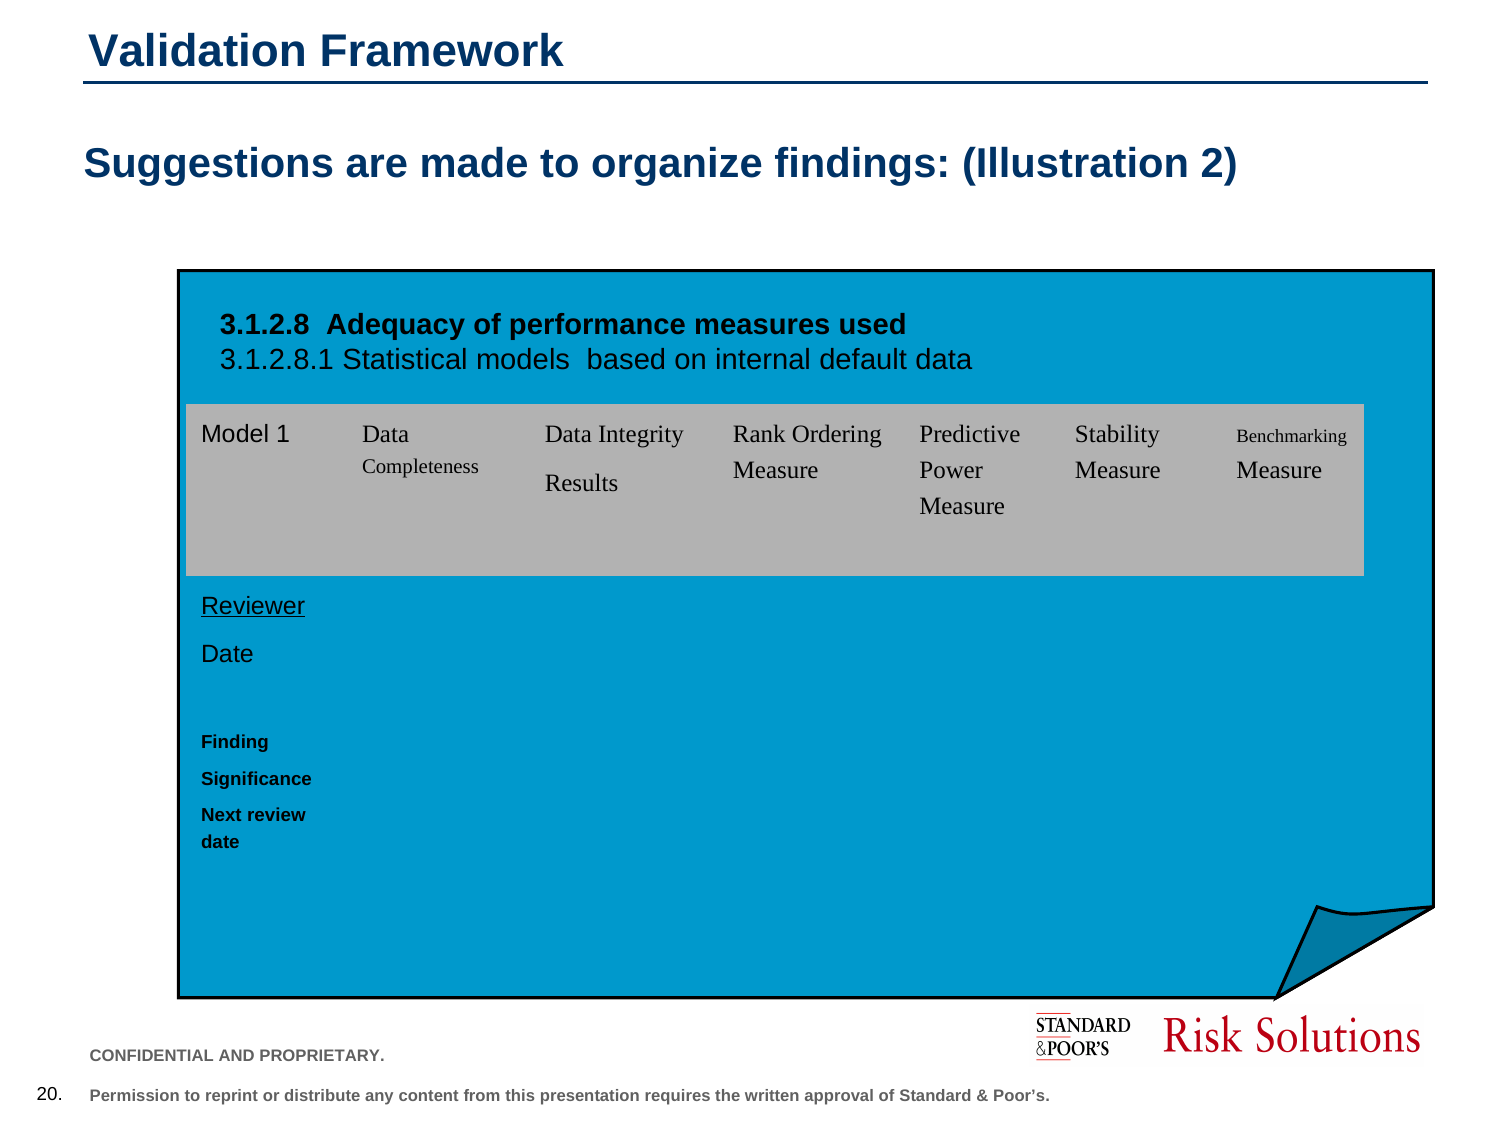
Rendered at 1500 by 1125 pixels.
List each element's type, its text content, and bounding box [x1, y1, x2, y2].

table_cell Reviewer Date Finding Significance Next review date [186, 576, 347, 903]
table_cell [1222, 576, 1364, 903]
table_cell [530, 576, 718, 903]
table_cell [1060, 576, 1222, 903]
table_header Rank Ordering Measure [718, 404, 905, 576]
title Validation Framework [73, 8, 1429, 85]
table_header Data Integrity Results [530, 404, 718, 576]
table_header Benchmarking Measure [1222, 404, 1364, 576]
text_box [178, 270, 1434, 998]
table_header Predictive Power Measure [905, 404, 1060, 576]
text_box 3.1.2.8 Adequacy of performance measures used 3.1.2.8.1 Statistical models based on internal default data [205, 297, 989, 383]
list Suggestions are made to organize findings: (Illustration 2) [68, 118, 1441, 906]
table_cell [347, 576, 530, 903]
table_cell [905, 576, 1060, 903]
picture [1029, 1004, 1424, 1067]
table_cell [718, 576, 905, 903]
table_header Model 1 [186, 404, 347, 576]
table_header Data Completeness [347, 404, 530, 576]
table_header Stability Measure [1060, 404, 1222, 576]
